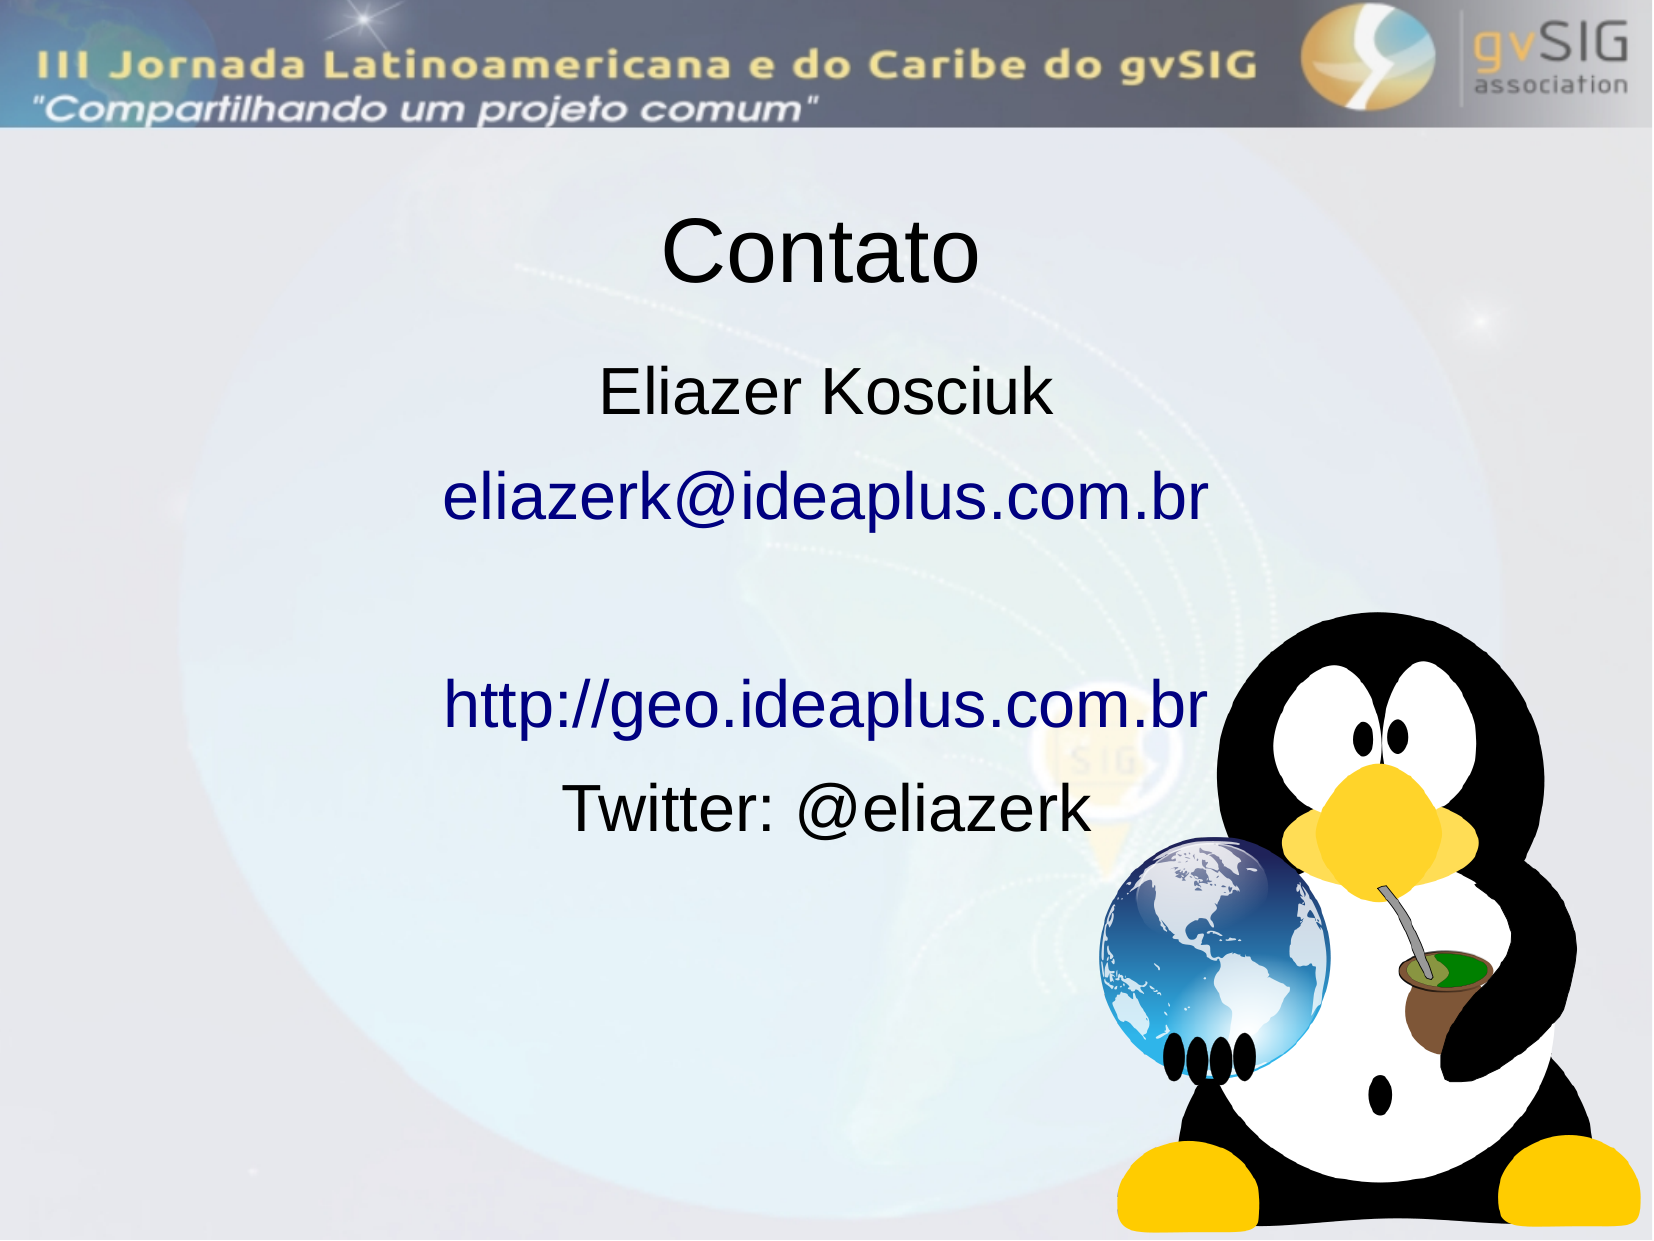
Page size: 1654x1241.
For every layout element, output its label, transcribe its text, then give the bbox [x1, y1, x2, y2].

picture [0, 0, 1654, 1241]
title Contato [76, 147, 1565, 355]
list Eliazer Kosciuk eliazerk@ideaplus.com.br http://geo.ideaplus.com.br Twitter: @eliazerk [82, 354, 1571, 1173]
